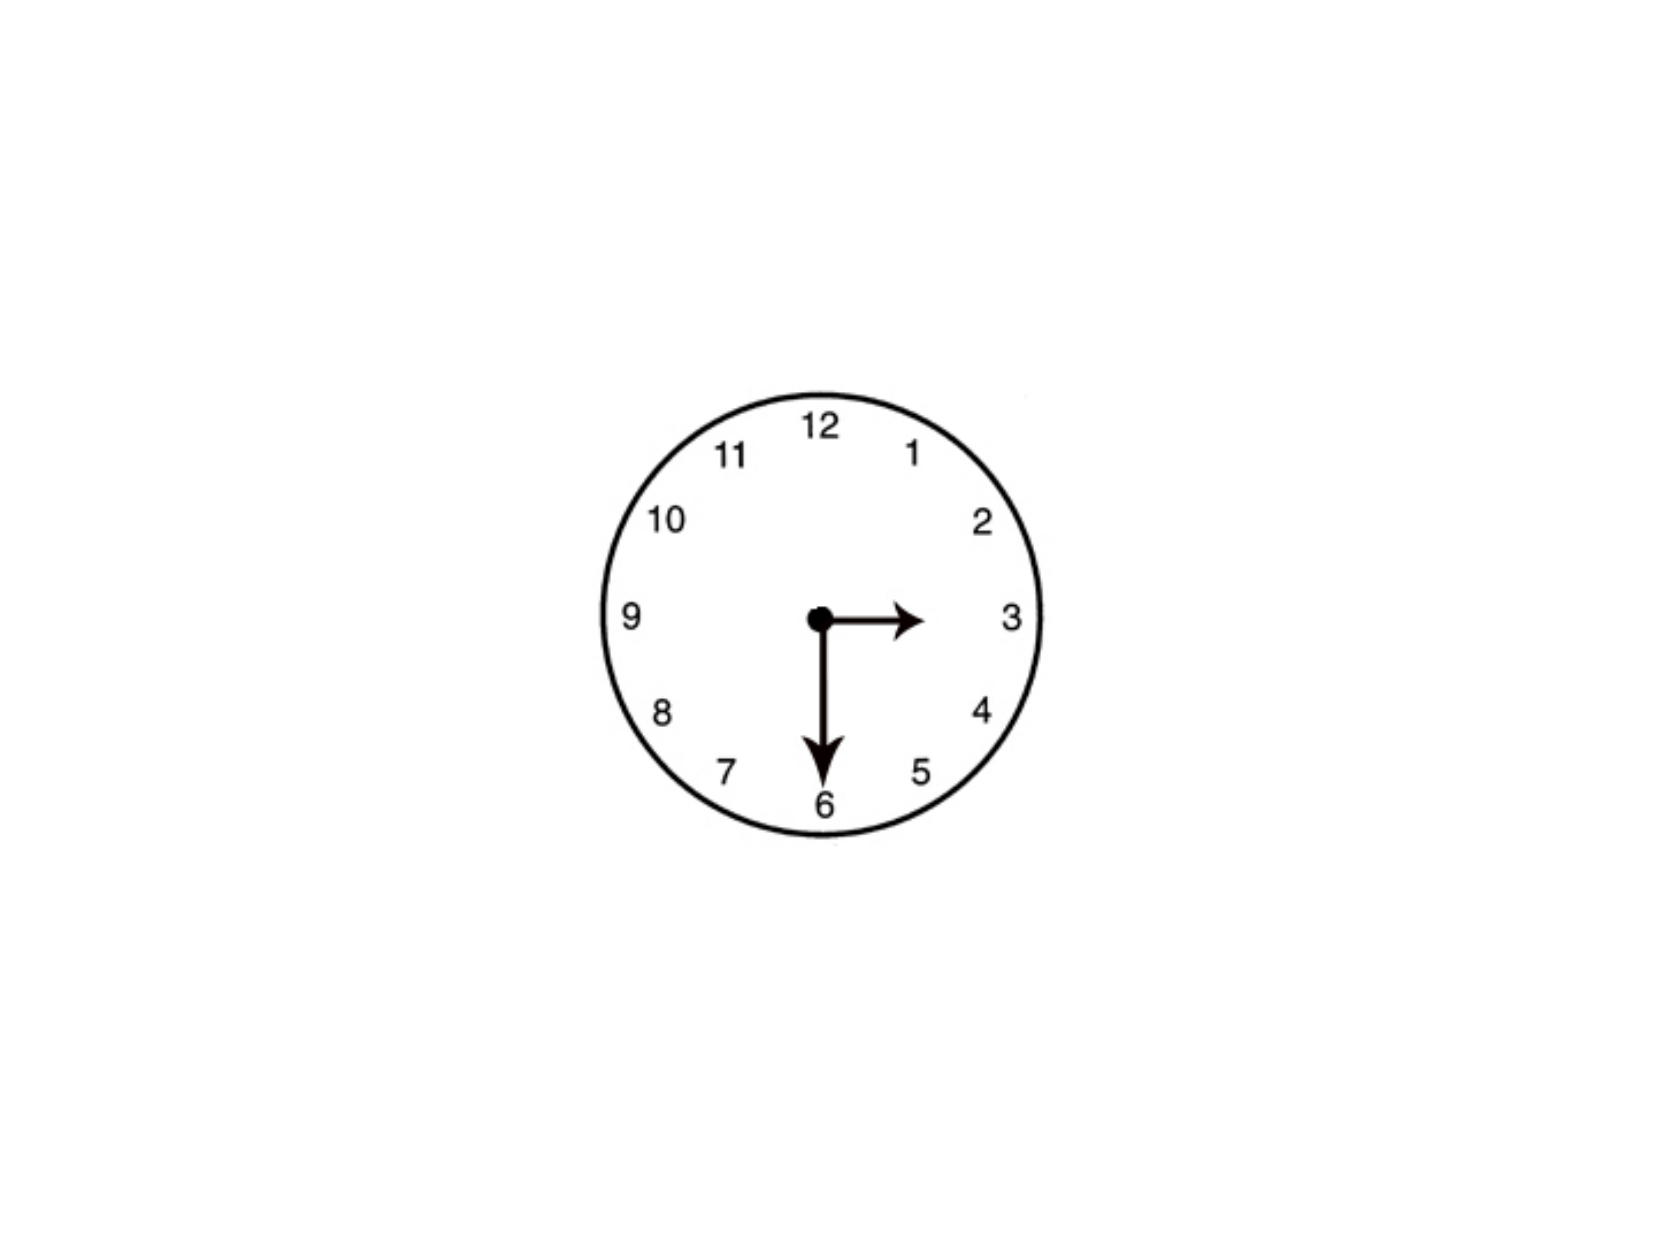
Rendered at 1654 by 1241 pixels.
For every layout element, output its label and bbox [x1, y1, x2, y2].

picture [574, 368, 1080, 872]
